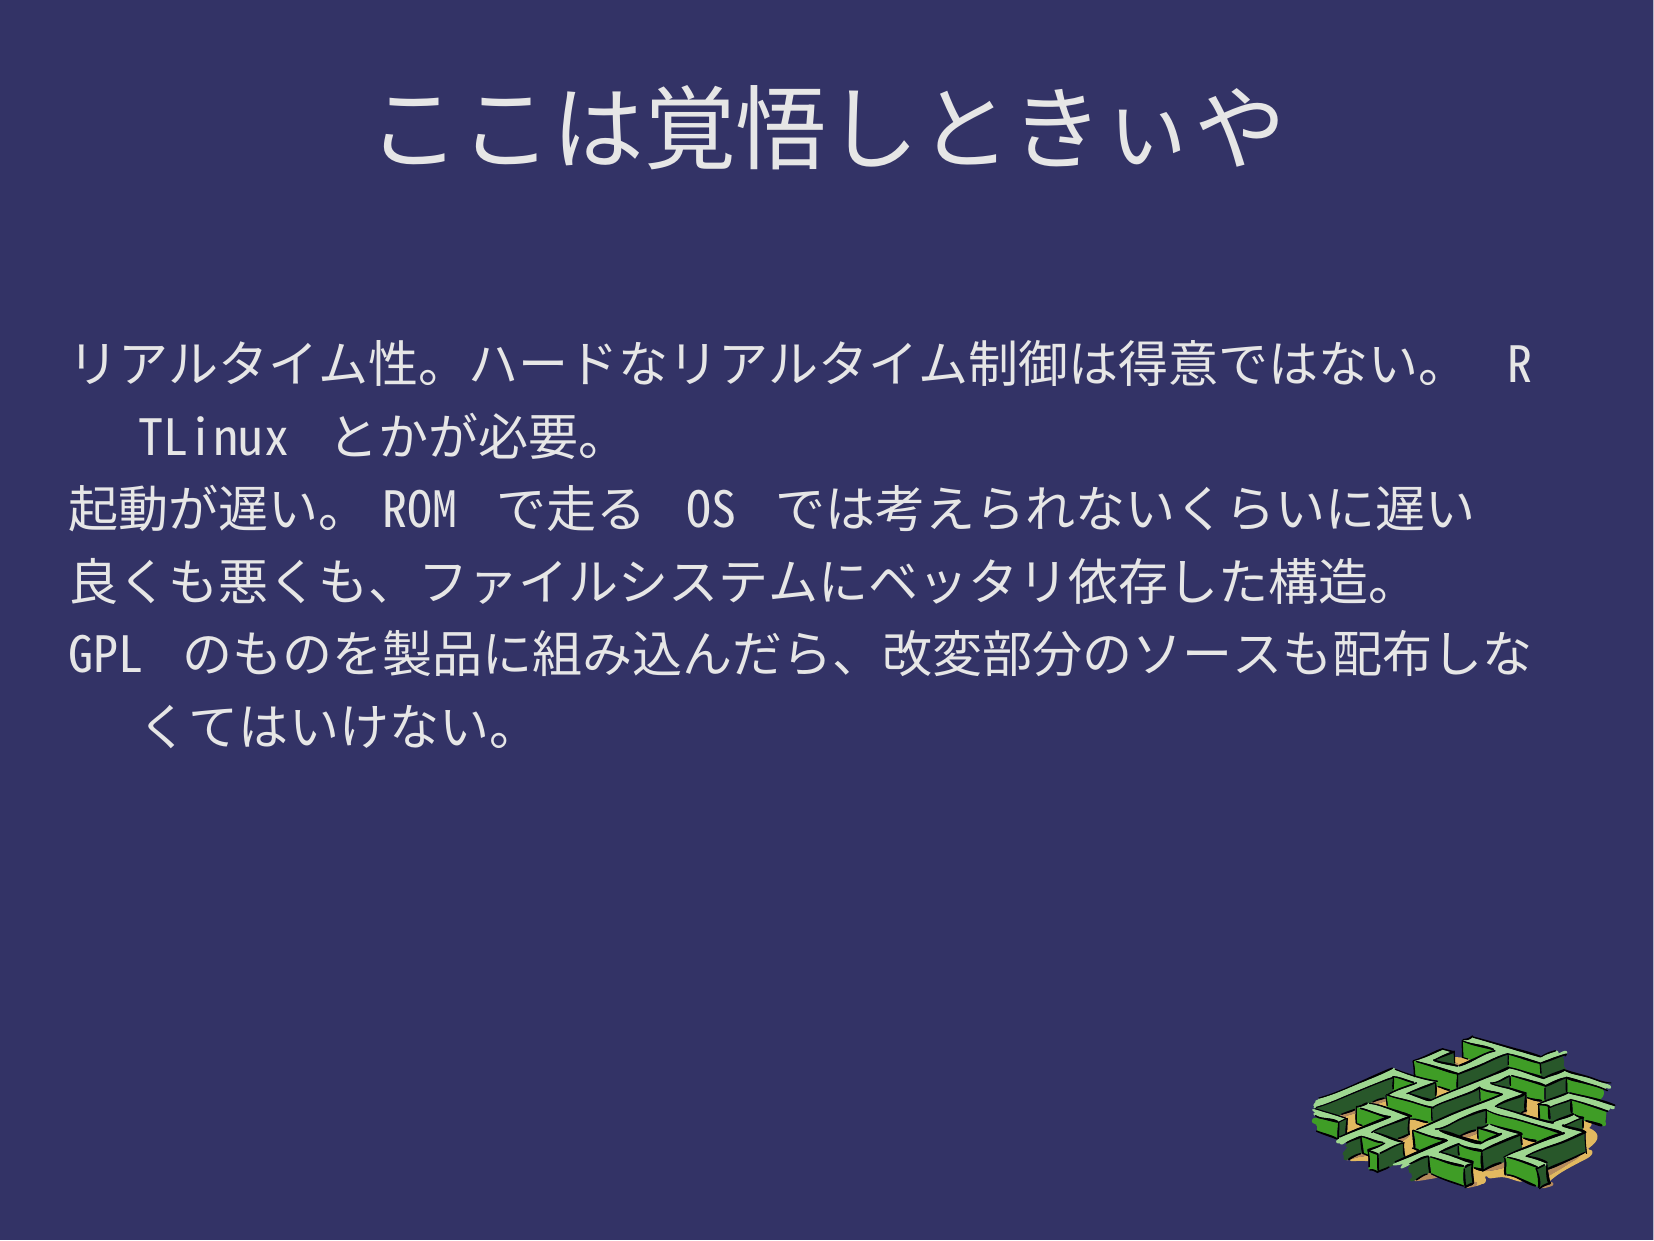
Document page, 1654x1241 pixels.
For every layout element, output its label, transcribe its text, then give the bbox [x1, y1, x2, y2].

title ここは覚悟しときぃや [121, 19, 1534, 227]
list リアルタイム性。ハードなリアルタイム制御は得意ではない。 RTLinux とかが必要。 起動が遅い。ROM で走る OS では考えられないくらいに遅い 良くも悪くも、ファイルシステムにベッタリ依存した構造。 GPL のものを製品に組み込んだら、改変部分のソースも配布しなくてはいけない。 [56, 324, 1536, 1107]
